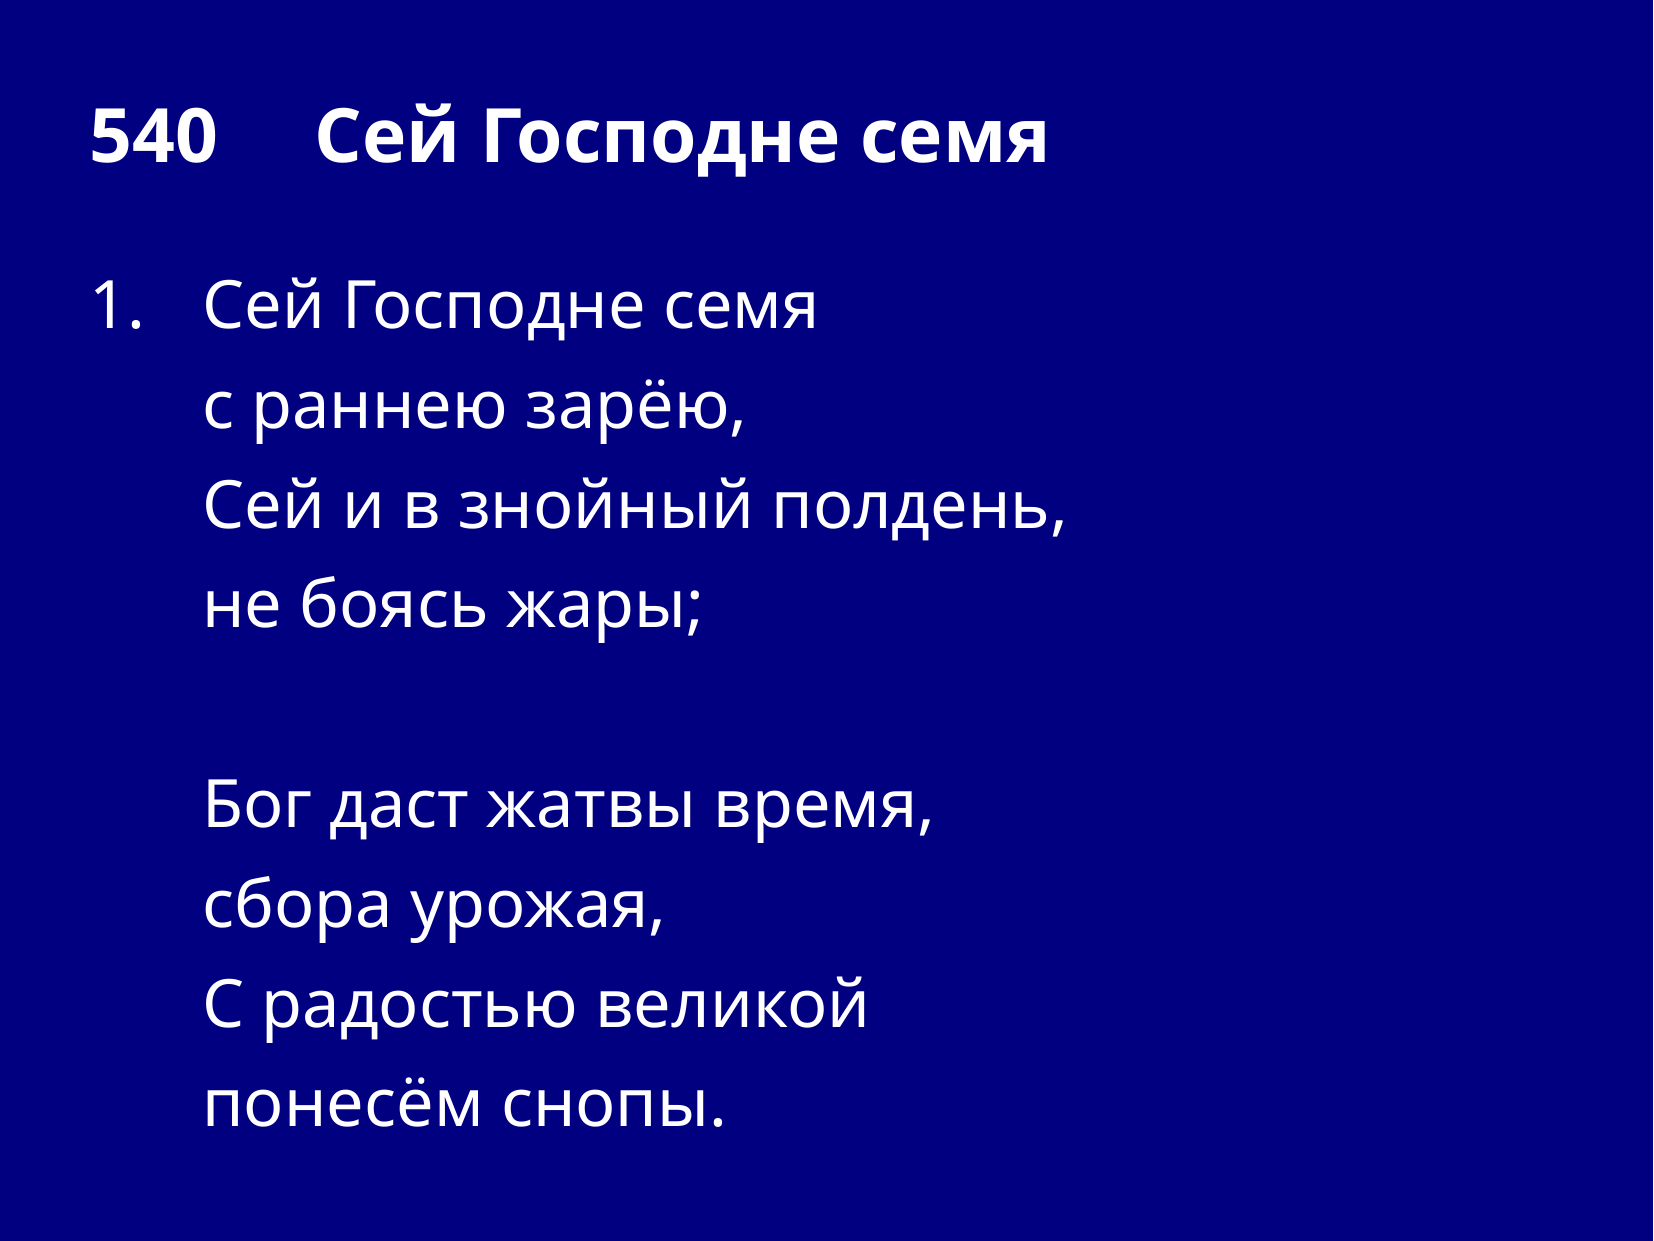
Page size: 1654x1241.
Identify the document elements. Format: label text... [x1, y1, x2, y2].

text_box 1. Сей Господне семя с раннею зарёю, Сей и в знойный полдень, не боясь жары; Бог даст жатвы время, сбора урожая, С радостью великой понесём снопы. [75, 188, 1576, 1163]
text_box 540 Сей Господне семя [75, 75, 1576, 188]
